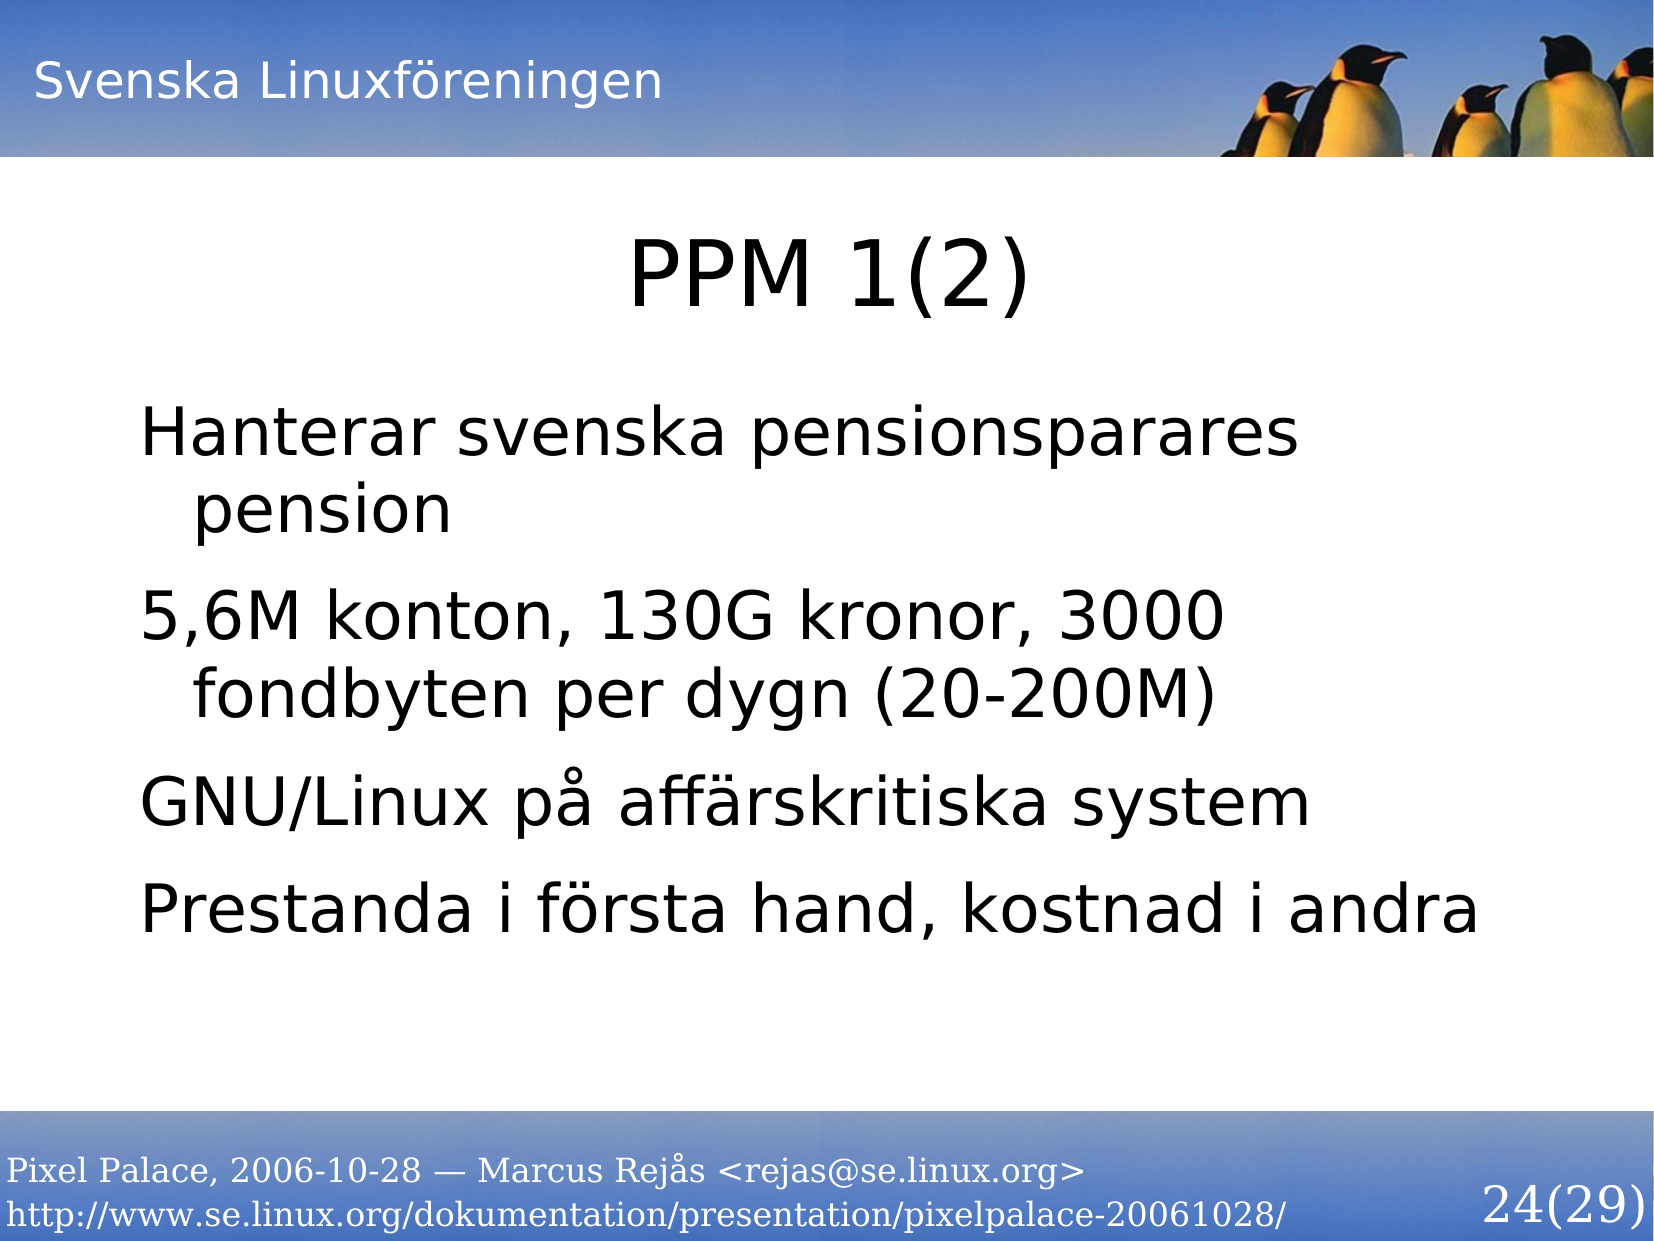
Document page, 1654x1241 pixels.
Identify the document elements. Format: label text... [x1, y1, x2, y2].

picture [0, 1111, 1654, 1241]
list Hanterar svenska pensionsparares pension 5,6M konton, 130G kronor, 3000 fondbyten per dygn (20-200M) GNU/Linux på affärskritiska system Prestanda i första hand, kostnad i andra [121, 392, 1534, 1092]
title PPM 1(2) [123, 160, 1537, 389]
picture [0, 0, 1654, 157]
